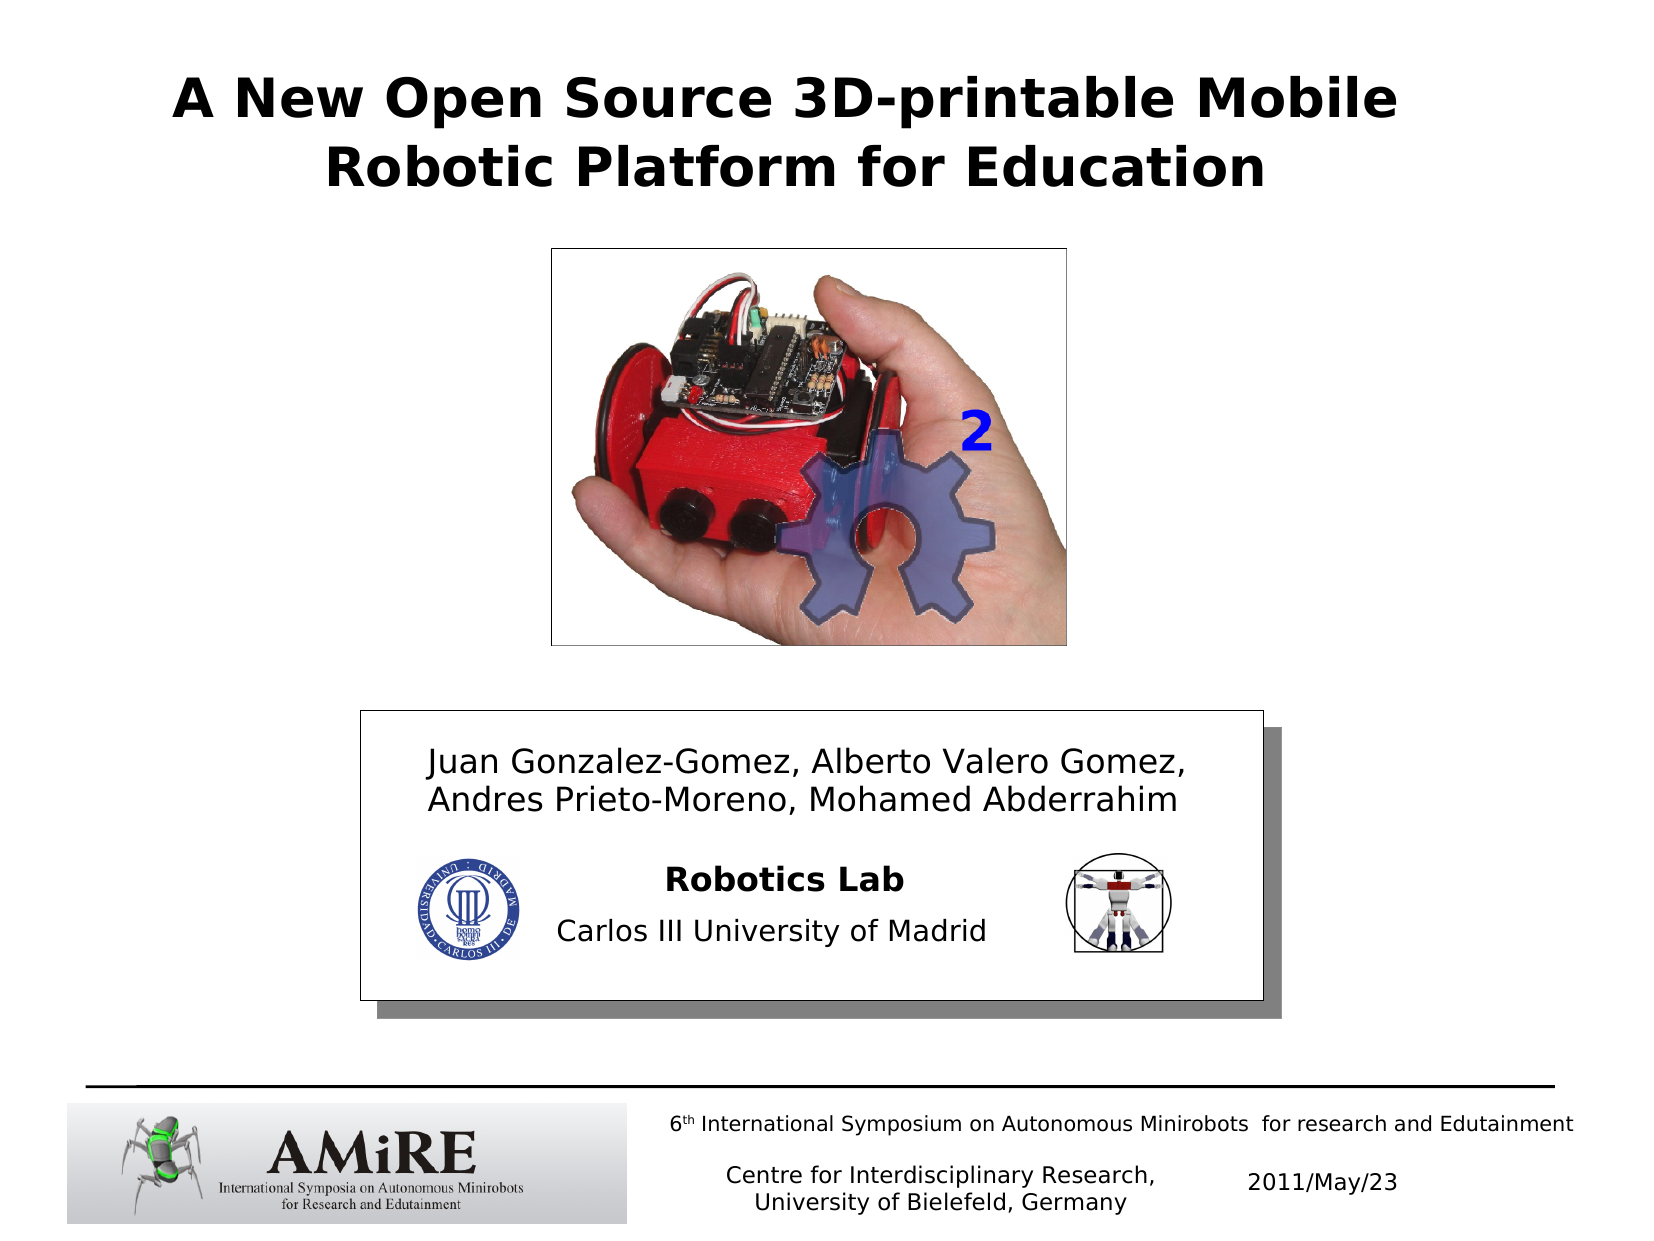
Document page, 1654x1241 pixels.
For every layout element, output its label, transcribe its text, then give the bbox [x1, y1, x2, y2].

text_box 6th International Symposium on Autonomous Minirobots for research and Edutainment [654, 1104, 1644, 1148]
text_box Robotics Lab [649, 853, 920, 906]
text_box Juan Gonzalez-Gomez, Alberto Valero Gomez, Andres Prieto-Moreno, Mohamed Abderrahim [412, 734, 1203, 827]
text_box 2011/May/23 [1232, 1161, 1414, 1205]
text_box Centre for Interdisciplinary Research, University of Bielefeld, Germany [650, 1155, 1232, 1241]
picture [67, 1103, 627, 1224]
picture [1065, 853, 1172, 953]
text_box Carlos III University of Madrid [541, 906, 1003, 960]
text_box A New Open Source 3D-printable Mobile Robotic Platform for Education [158, 59, 1612, 207]
picture [416, 856, 521, 961]
picture [551, 248, 1067, 646]
text_box [360, 710, 1264, 1001]
